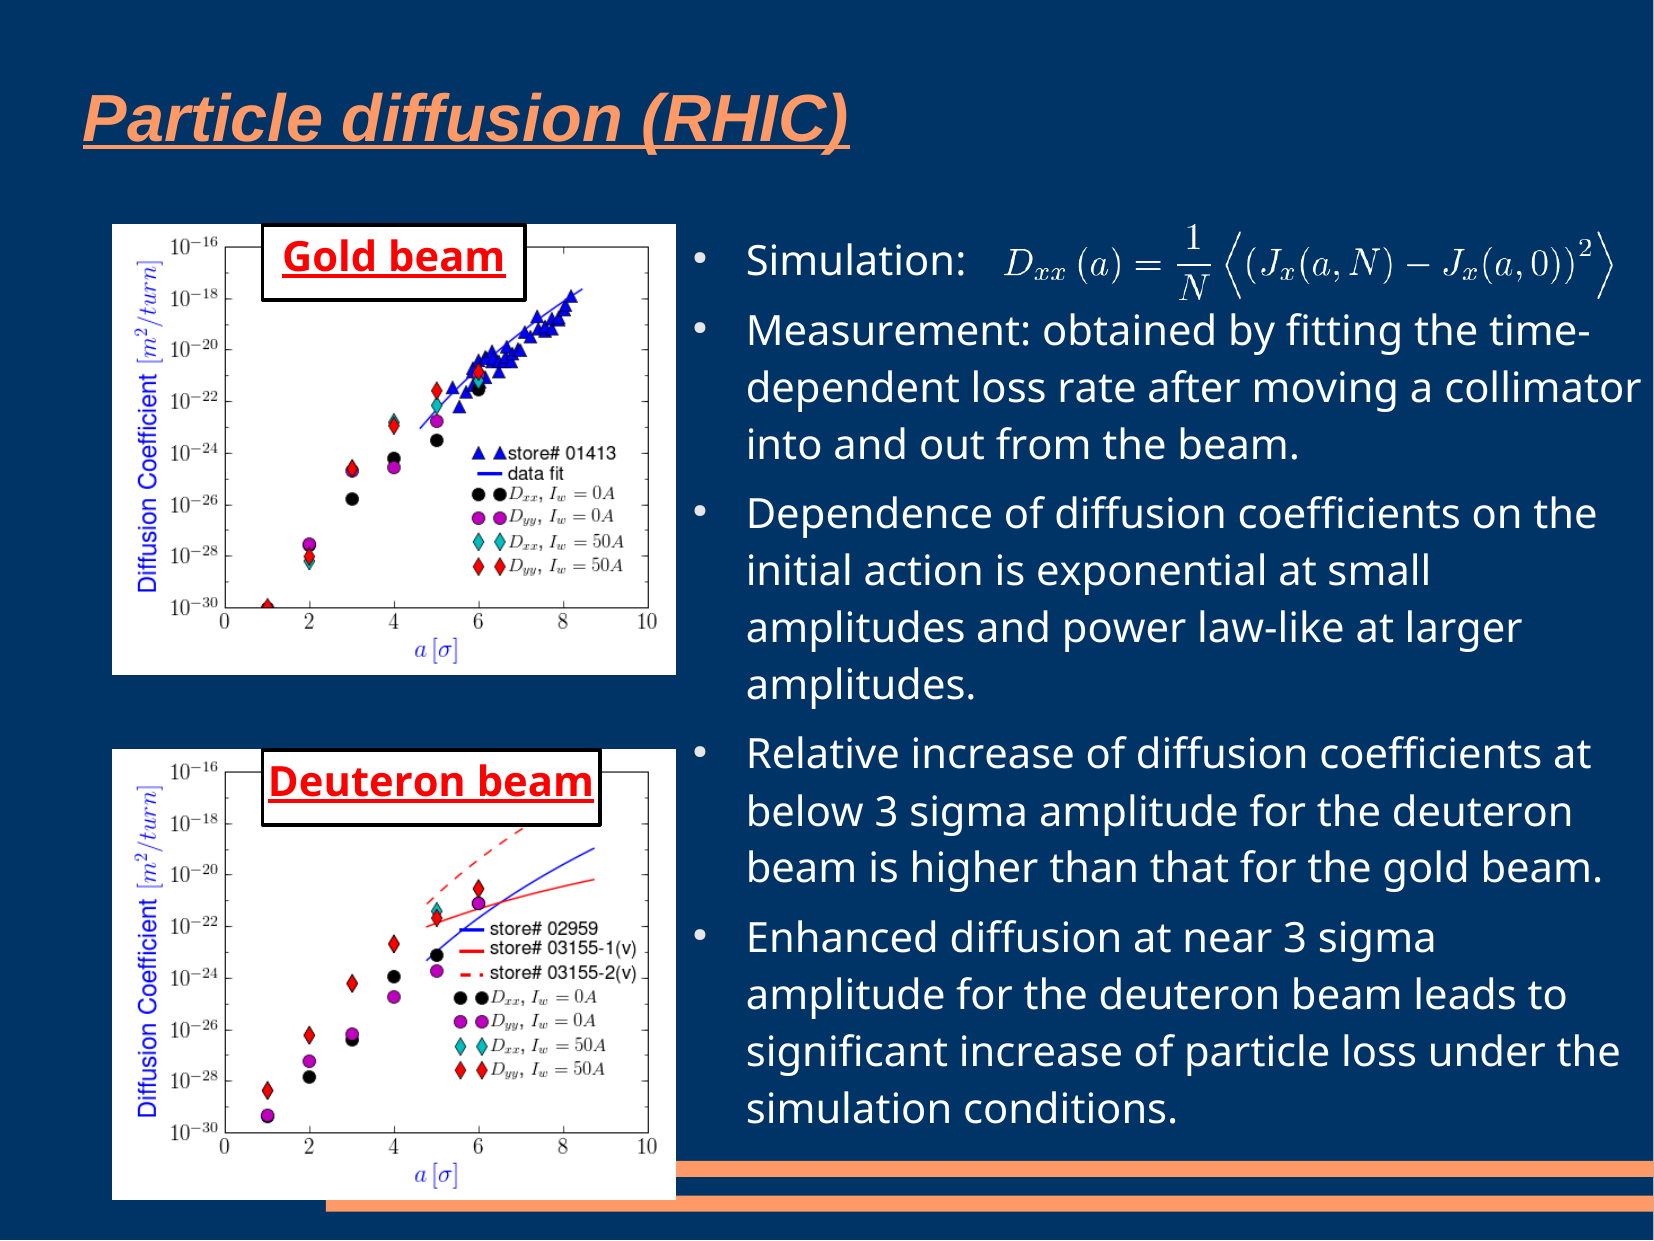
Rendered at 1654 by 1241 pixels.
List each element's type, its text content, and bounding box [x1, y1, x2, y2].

list Gold beam [262, 225, 526, 301]
title Particle diffusion (RHIC) [82, 49, 1571, 188]
list Simulation: Measurement: obtained by fitting the time-dependent loss rate after moving a collimator into and out from the beam. Dependence of diffusion coefficients on the initial action is exponential at small amplitudes and power law-like at larger amplitudes. Relative increase of diffusion coefficients at below 3 sigma amplitude for the deuteron beam is higher than that for the gold beam. Enhanced diffusion at near 3 sigma amplitude for the deuteron beam leads to significant increase of particle loss under the simulation conditions. [675, 230, 1651, 1097]
picture [112, 224, 676, 676]
picture [1003, 224, 1613, 301]
list Deuteron beam [262, 750, 601, 826]
picture [112, 749, 676, 1201]
